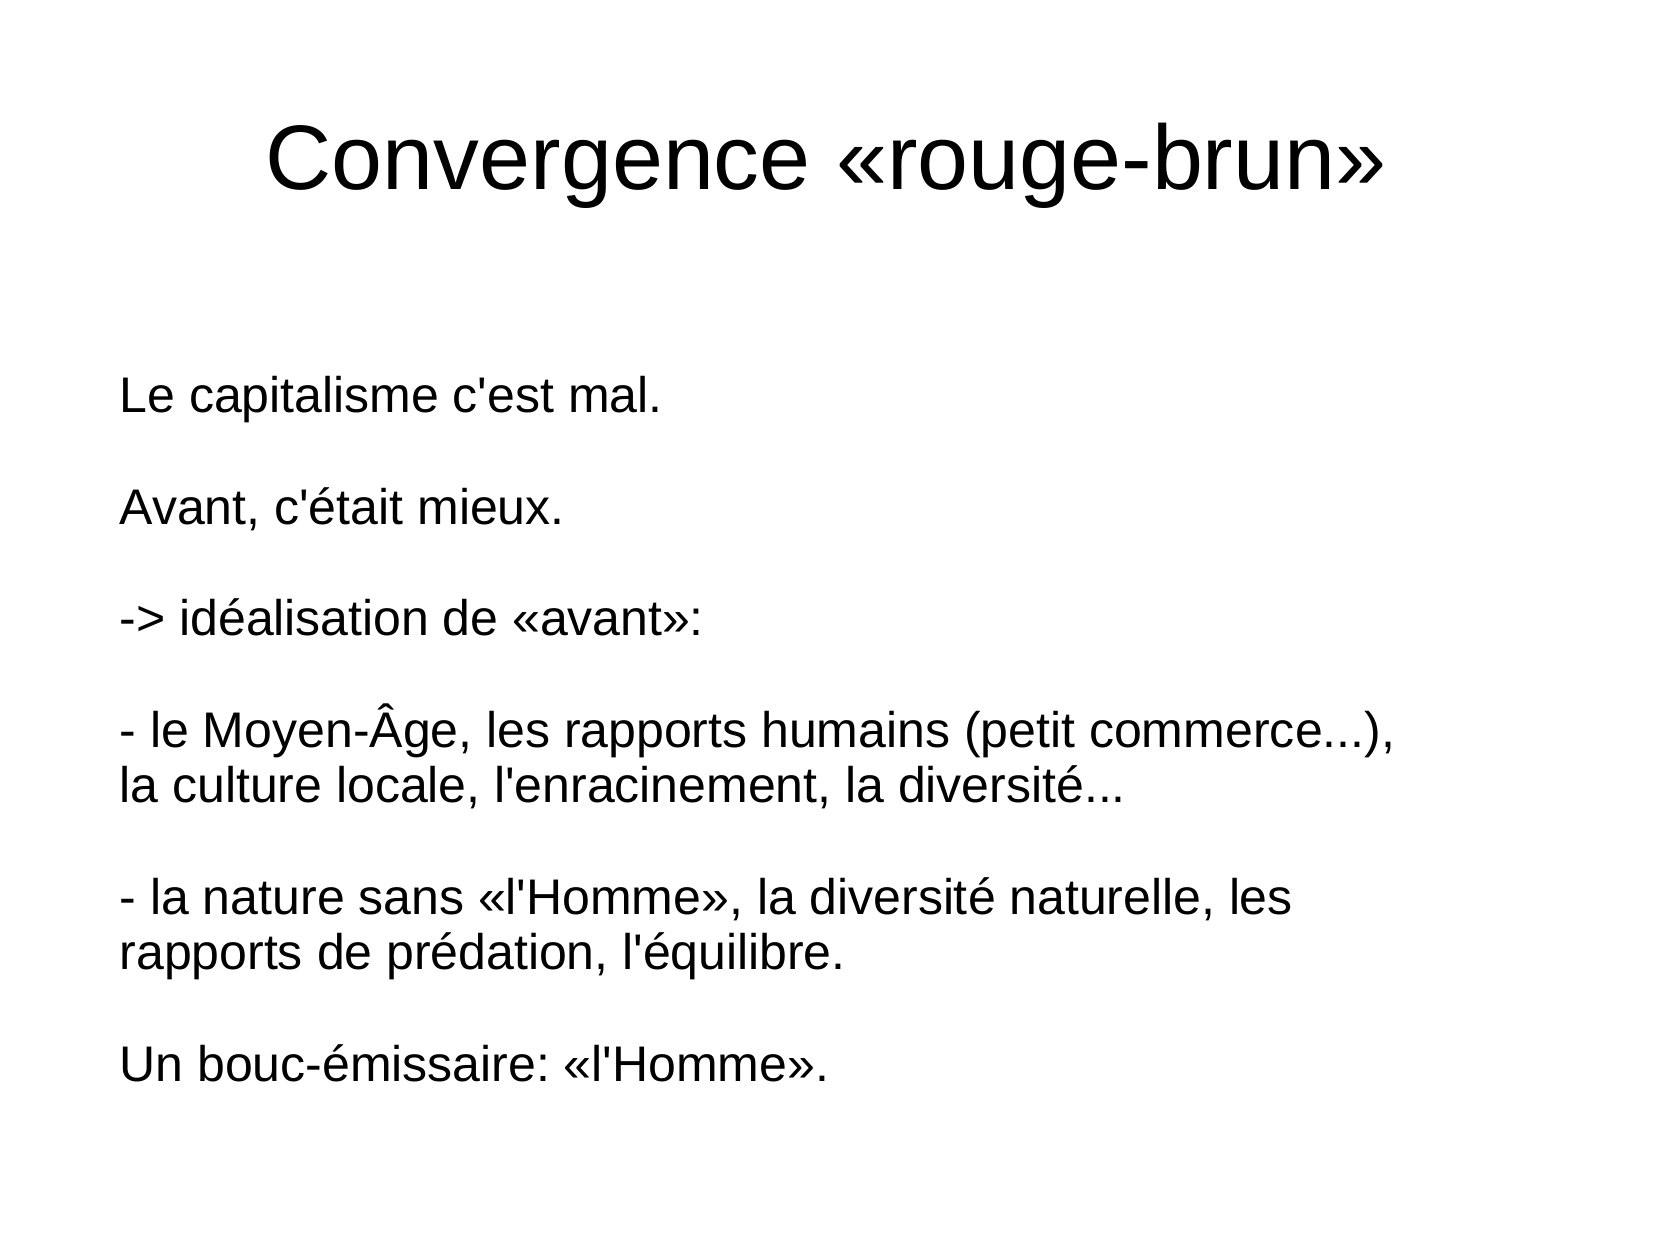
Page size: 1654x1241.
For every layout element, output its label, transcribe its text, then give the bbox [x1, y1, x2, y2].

text_box Le capitalisme c'est mal. Avant, c'était mieux. -> idéalisation de «avant»: - le Moyen-Âge, les rapports humains (petit commerce...), la culture locale, l'enracinement, la diversité... - la nature sans «l'Homme», la diversité naturelle, les rapports de prédation, l'équilibre. Un bouc-émissaire: «l'Homme». [105, 360, 1412, 1100]
title Convergence «rouge-brun» [82, 49, 1571, 257]
